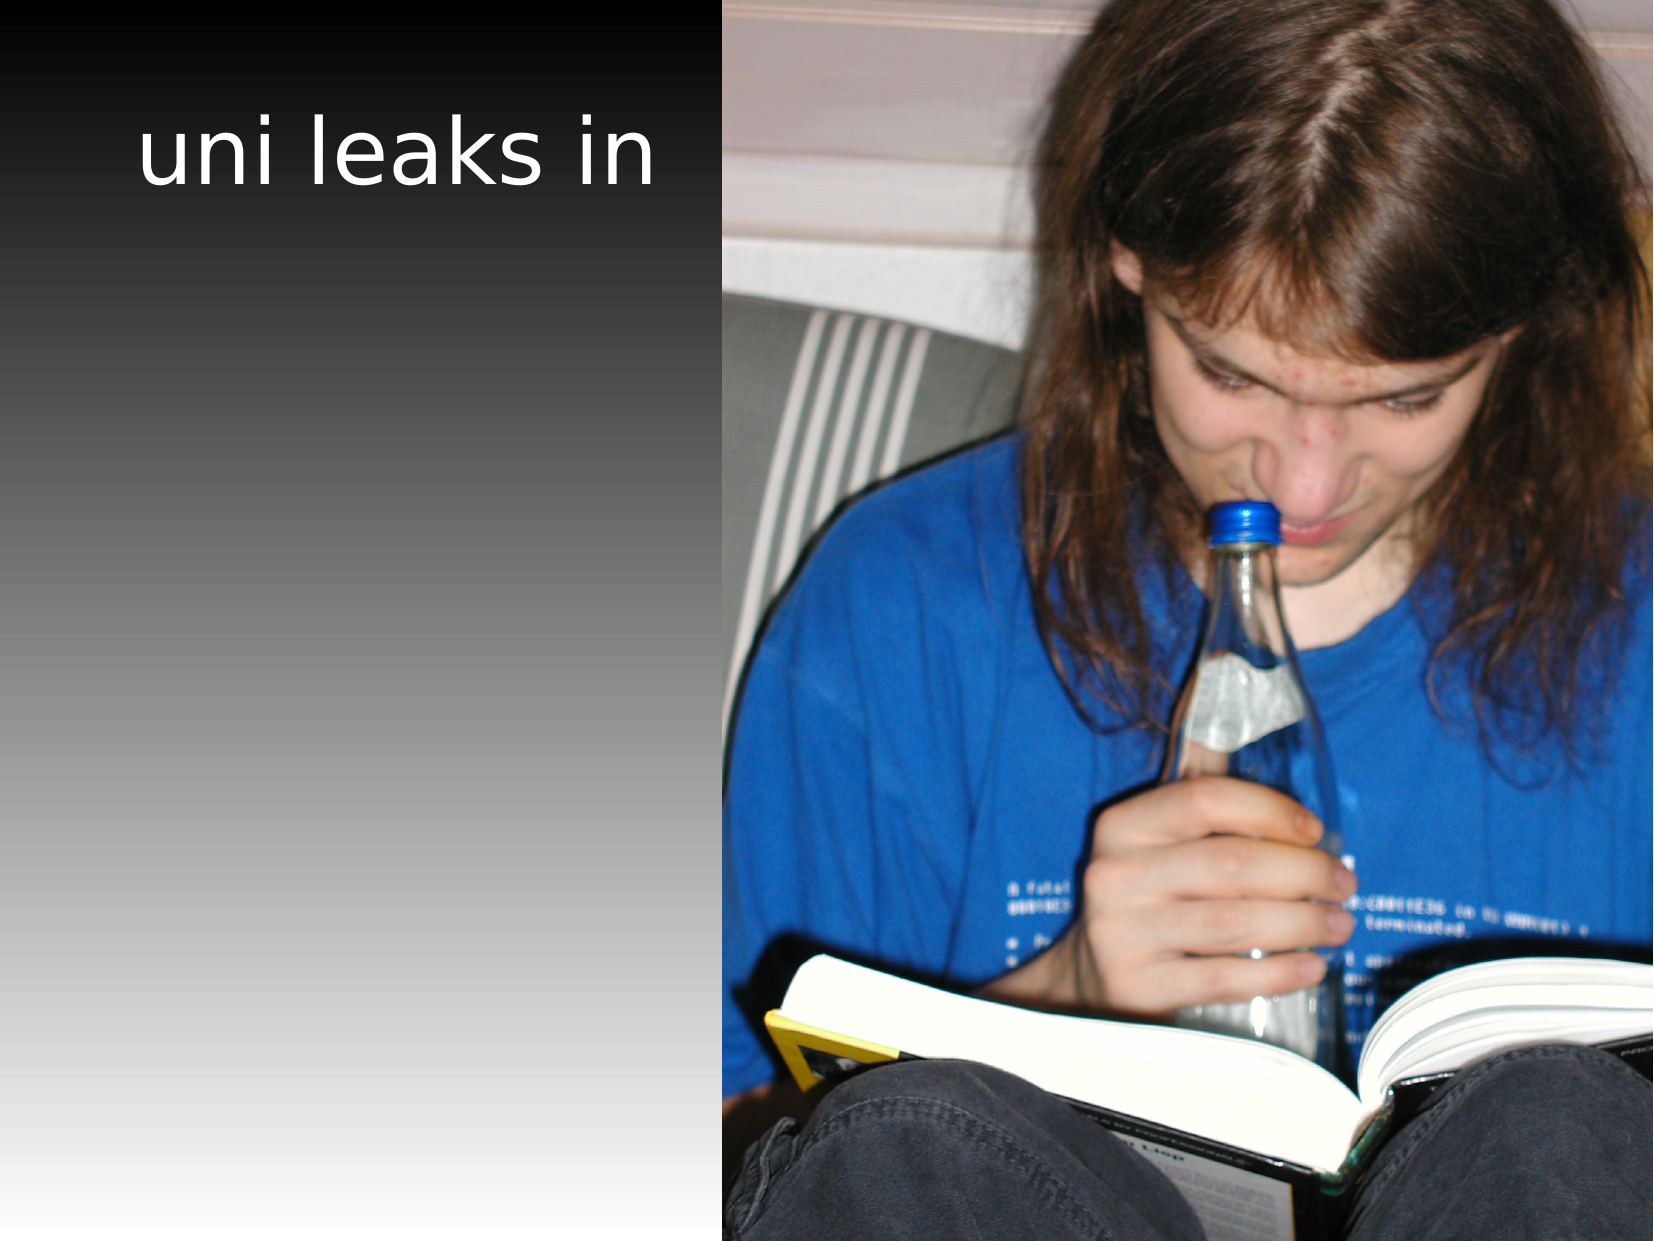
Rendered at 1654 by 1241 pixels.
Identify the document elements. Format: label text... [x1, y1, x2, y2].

picture [722, 0, 1653, 1241]
title uni leaks in [82, 49, 713, 257]
